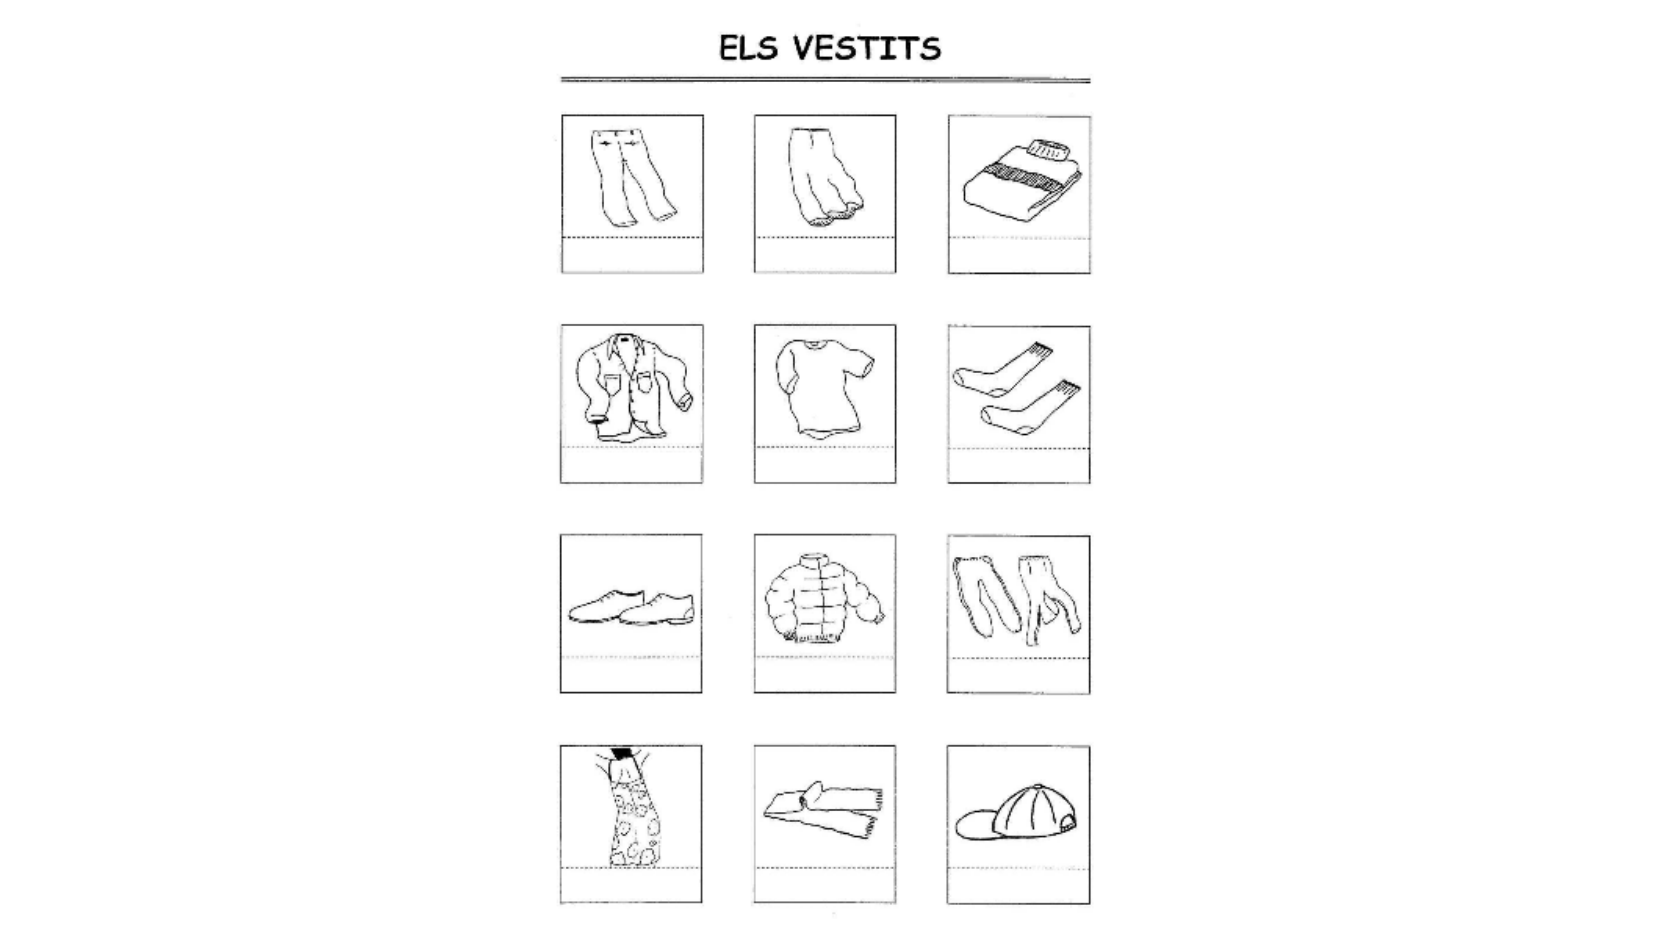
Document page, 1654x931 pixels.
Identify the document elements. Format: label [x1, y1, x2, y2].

picture [543, 10, 1108, 919]
